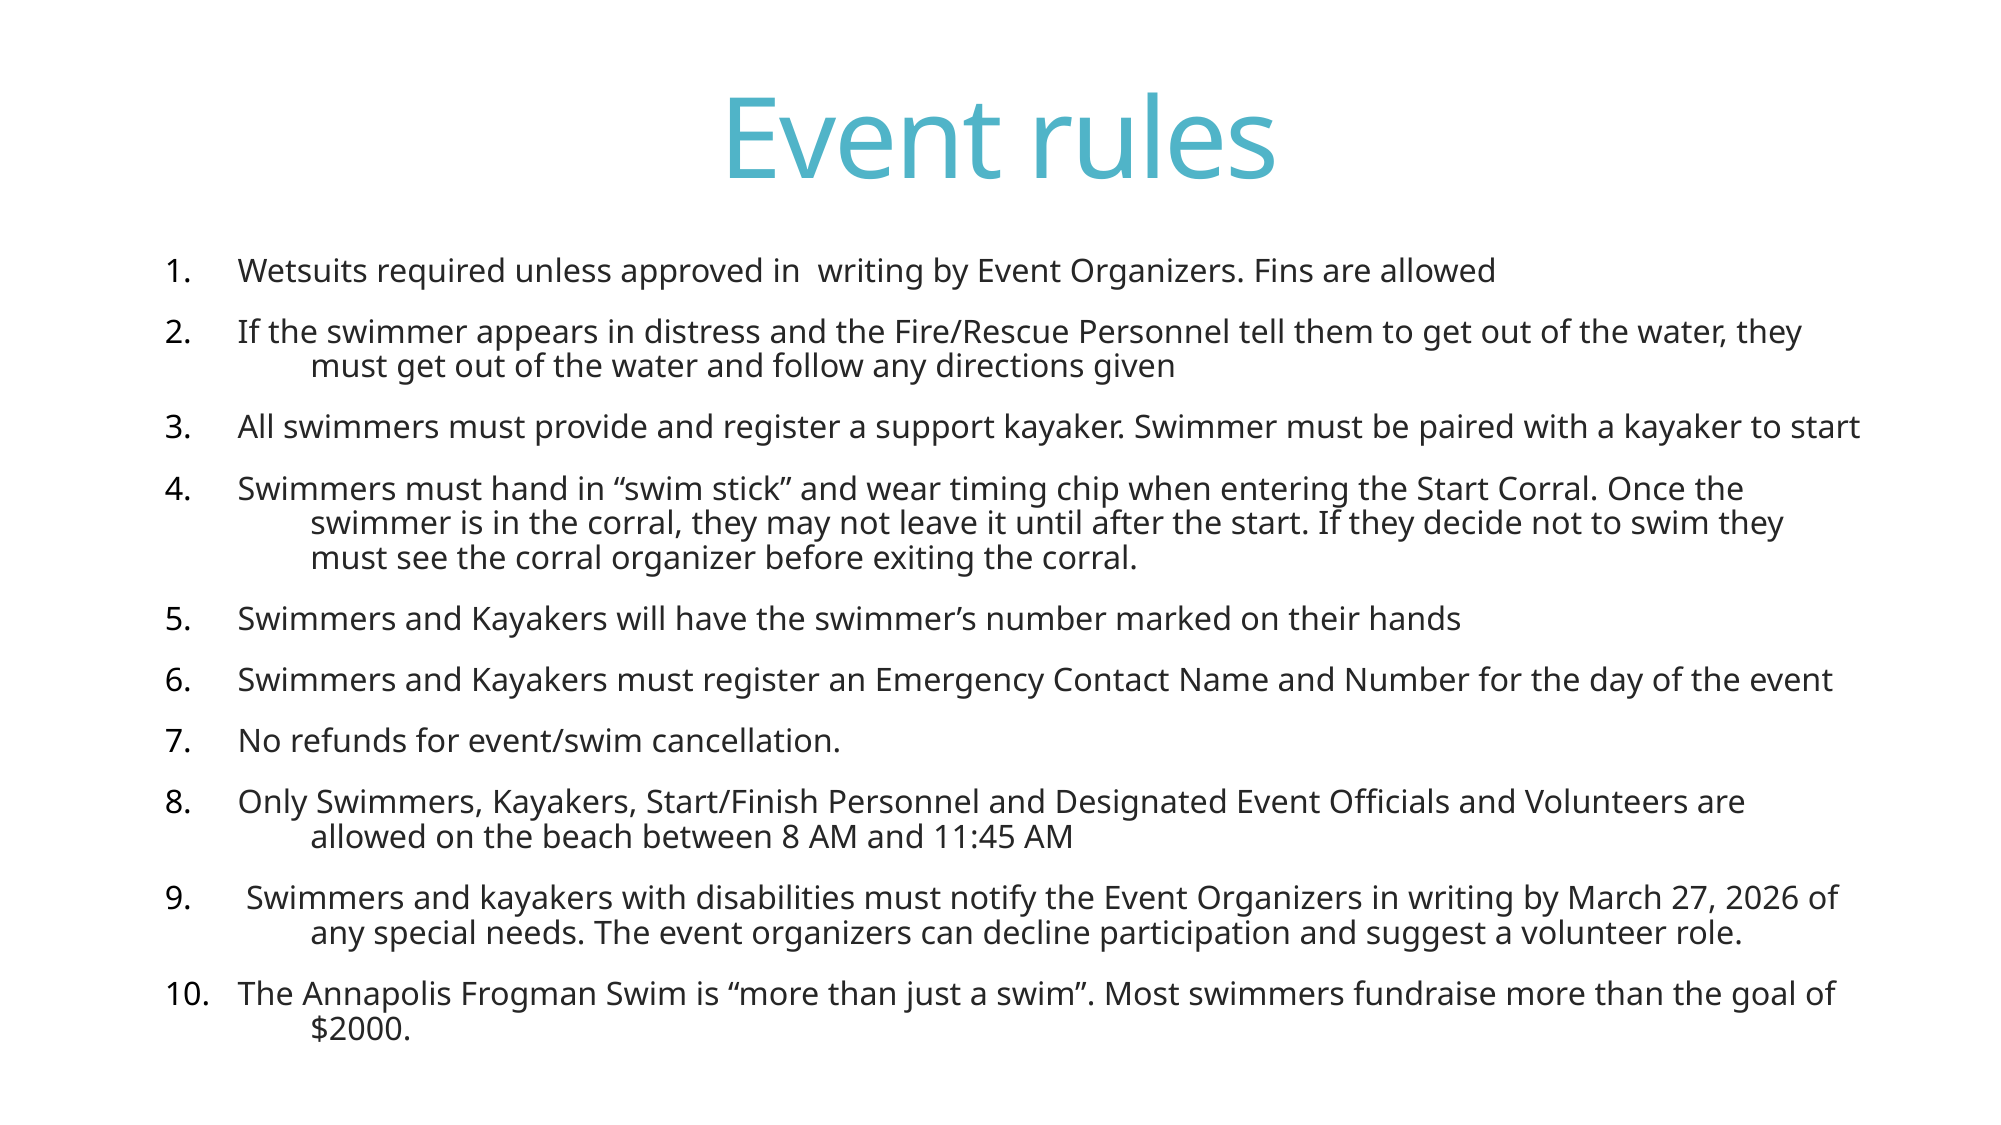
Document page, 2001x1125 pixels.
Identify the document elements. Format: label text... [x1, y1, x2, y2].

list Wetsuits required unless approved in writing by Event Organizers. Fins are allowed If the swimmer appears in distress and the Fire/Rescue Personnel tell them to get out of the water, they must get out of the water and follow any directions given All swimmers must provide and register a support kayaker. Swimmer must be paired with a kayaker to start Swimmers must hand in “swim stick” and wear timing chip when entering the Start Corral. Once the swimmer is in the corral, they may not leave it until after the start. If they decide not to swim they must see the corral organizer before exiting the corral. Swimmers and Kayakers will have the swimmer’s number marked on their hands Swimmers and Kayakers must register an Emergency Contact Name and Number for the day of the event No refunds for event/swim cancellation. Only Swimmers, Kayakers, Start/Finish Personnel and Designated Event Officials and Volunteers are allowed on the beach between 8 AM and 11:45 AM Swimmers and kayakers with disabilities must notify the Event Organizers in writing by March 27, 2026 of any special needs. The event organizers can decline participation and suggest a volunteer role. The Annapolis Frogman Swim is “more than just a swim”. Most swimmers fundraise more than the goal of $2000. [149, 246, 1886, 1081]
title Event rules [137, 59, 1863, 228]
